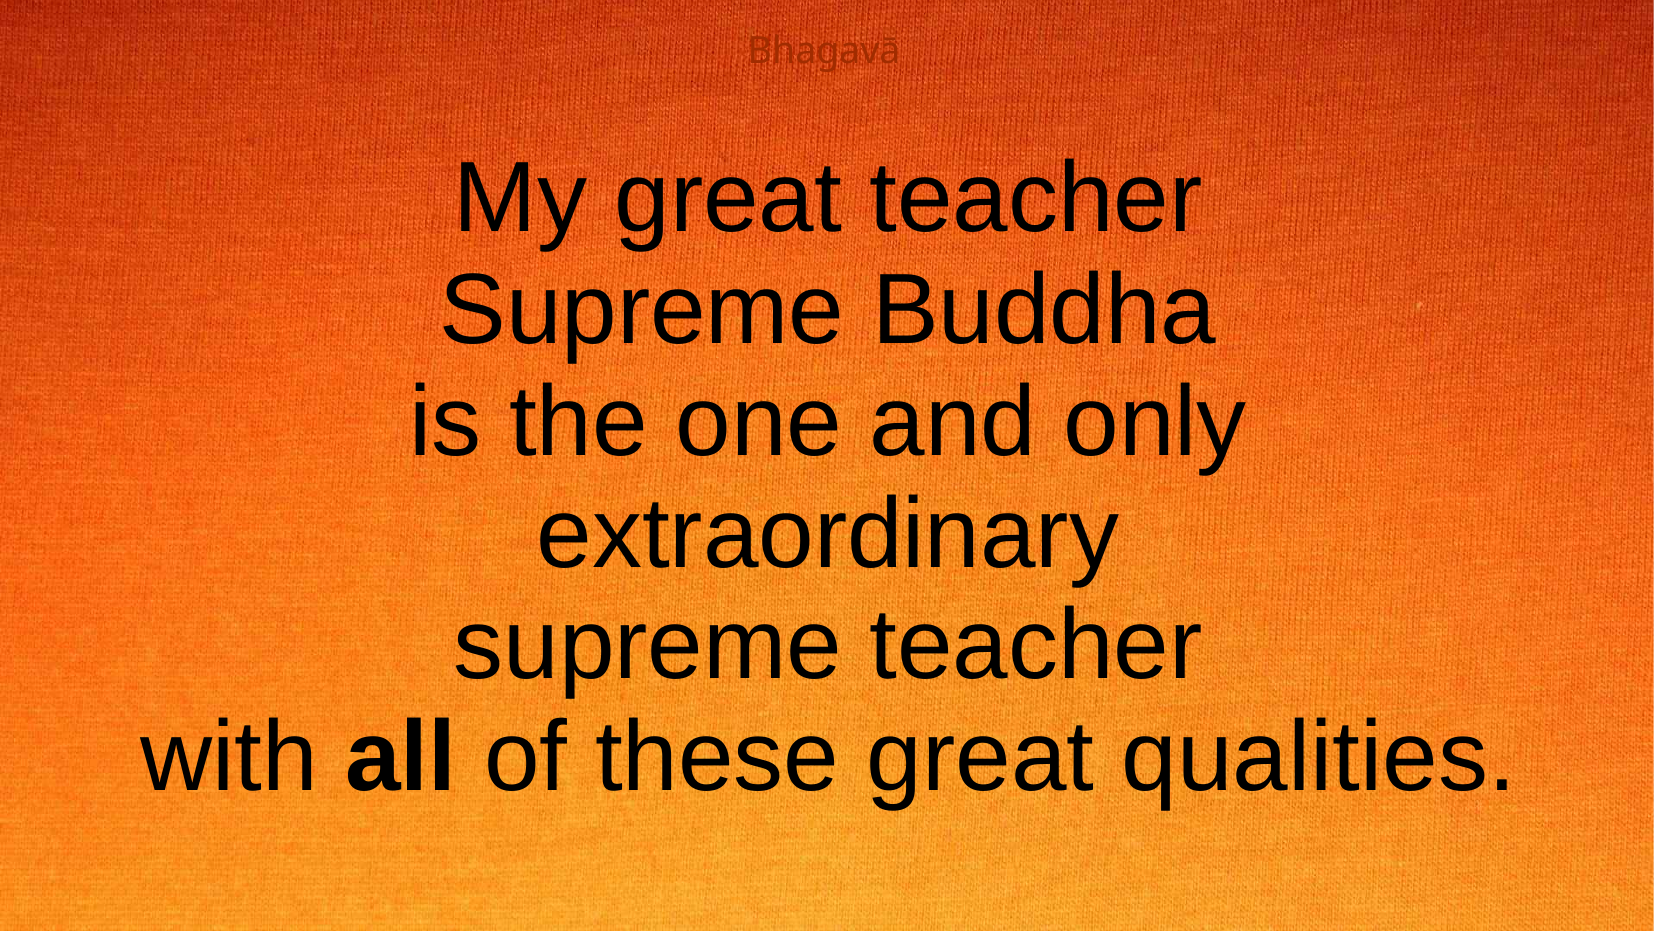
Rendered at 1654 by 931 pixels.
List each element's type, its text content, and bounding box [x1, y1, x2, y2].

picture [0, 0, 1654, 931]
text_box Bhagavā [1, 16, 1654, 77]
subtitle My great teacher Supreme Buddha is the one and only extraordinary supreme teacher with all of these great qualities. [2, 77, 1654, 916]
